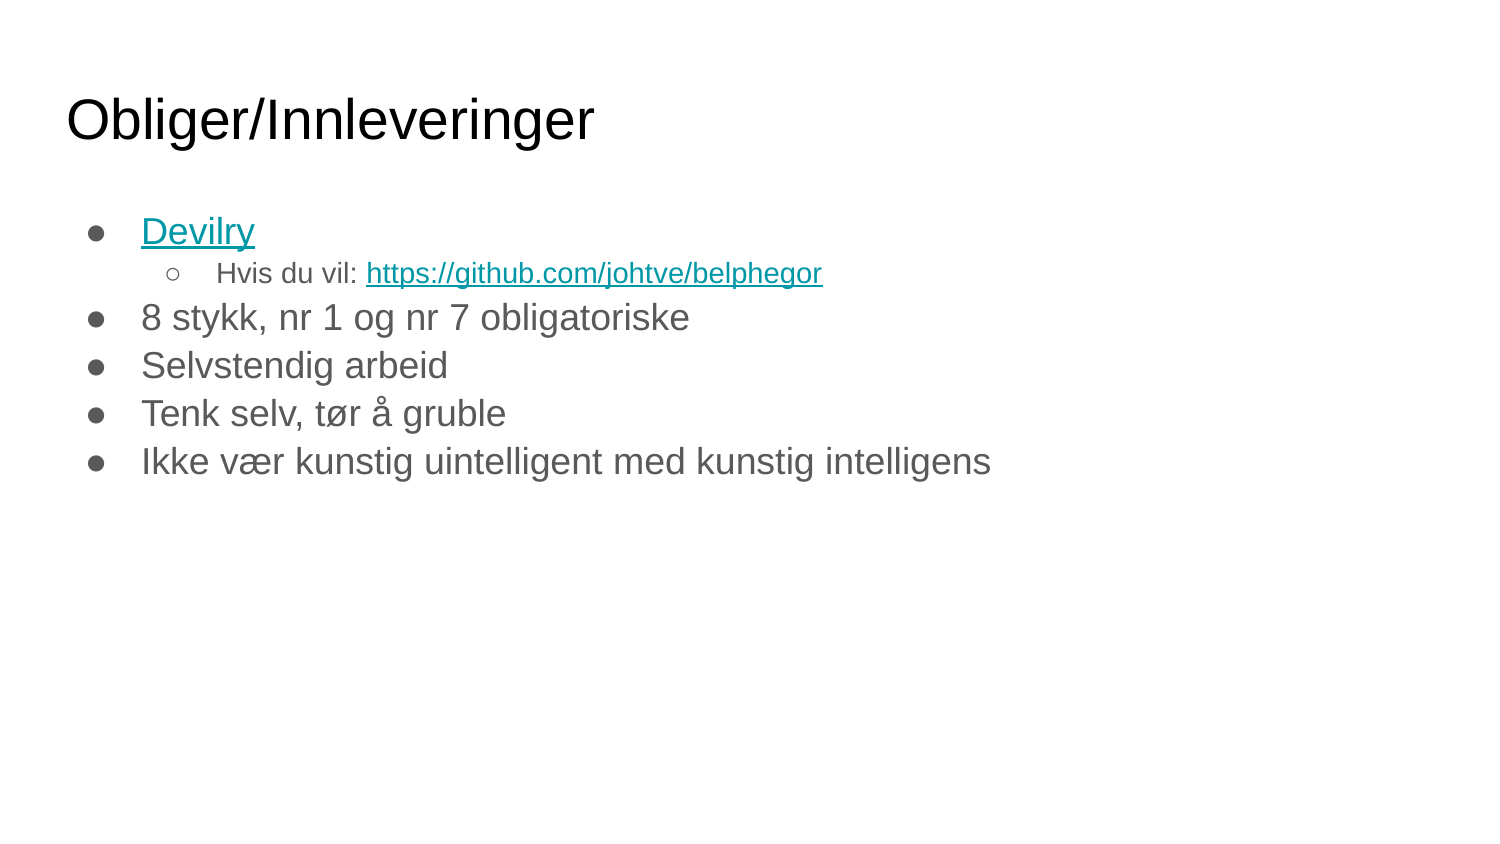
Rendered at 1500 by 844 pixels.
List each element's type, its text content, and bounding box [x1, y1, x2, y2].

title Obliger/Innleveringer [51, 72, 1449, 167]
list Devilry Hvis du vil: https://github.com/johtve/belphegor 8 stykk, nr 1 og nr 7 obligatoriske Selvstendig arbeid Tenk selv, tør å gruble Ikke vær kunstig uintelligent med kunstig intelligens [51, 189, 1449, 750]
